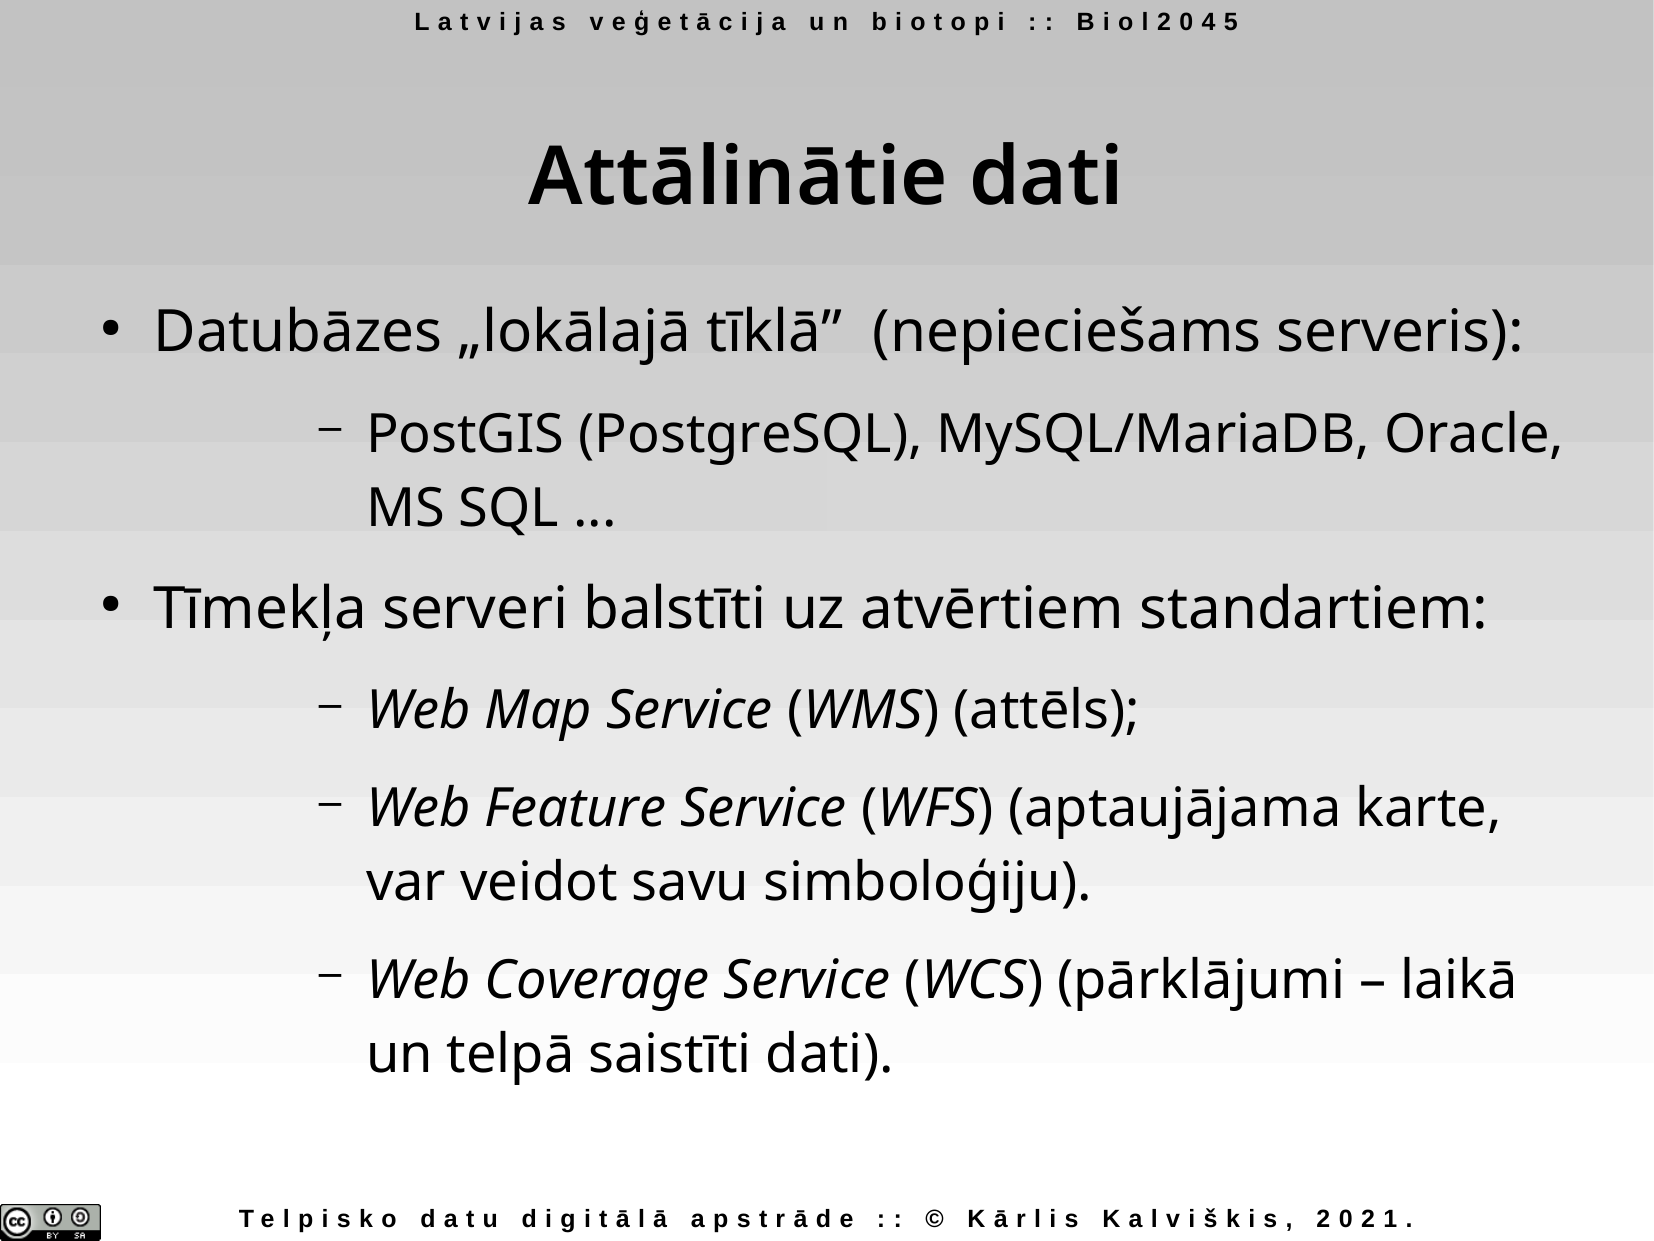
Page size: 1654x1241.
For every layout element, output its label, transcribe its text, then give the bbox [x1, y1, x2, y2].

picture [0, 0, 1654, 1241]
title Attālinātie dati [29, 49, 1625, 296]
list Datubāzes „lokālajā tīklā” (nepieciešams serveris): PostGIS (PostgreSQL), MySQL/MariaDB, Oracle, MS SQL ... Tīmekļa serveri balstīti uz atvērtiem standartiem: Web Map Service (WMS) (attēls); Web Feature Service (WFS) (aptaujājama karte, var veidot savu simboloģiju). Web Coverage Service (WCS) (pārklājumi – laikā un telpā saistīti dati). [82, 289, 1571, 1098]
